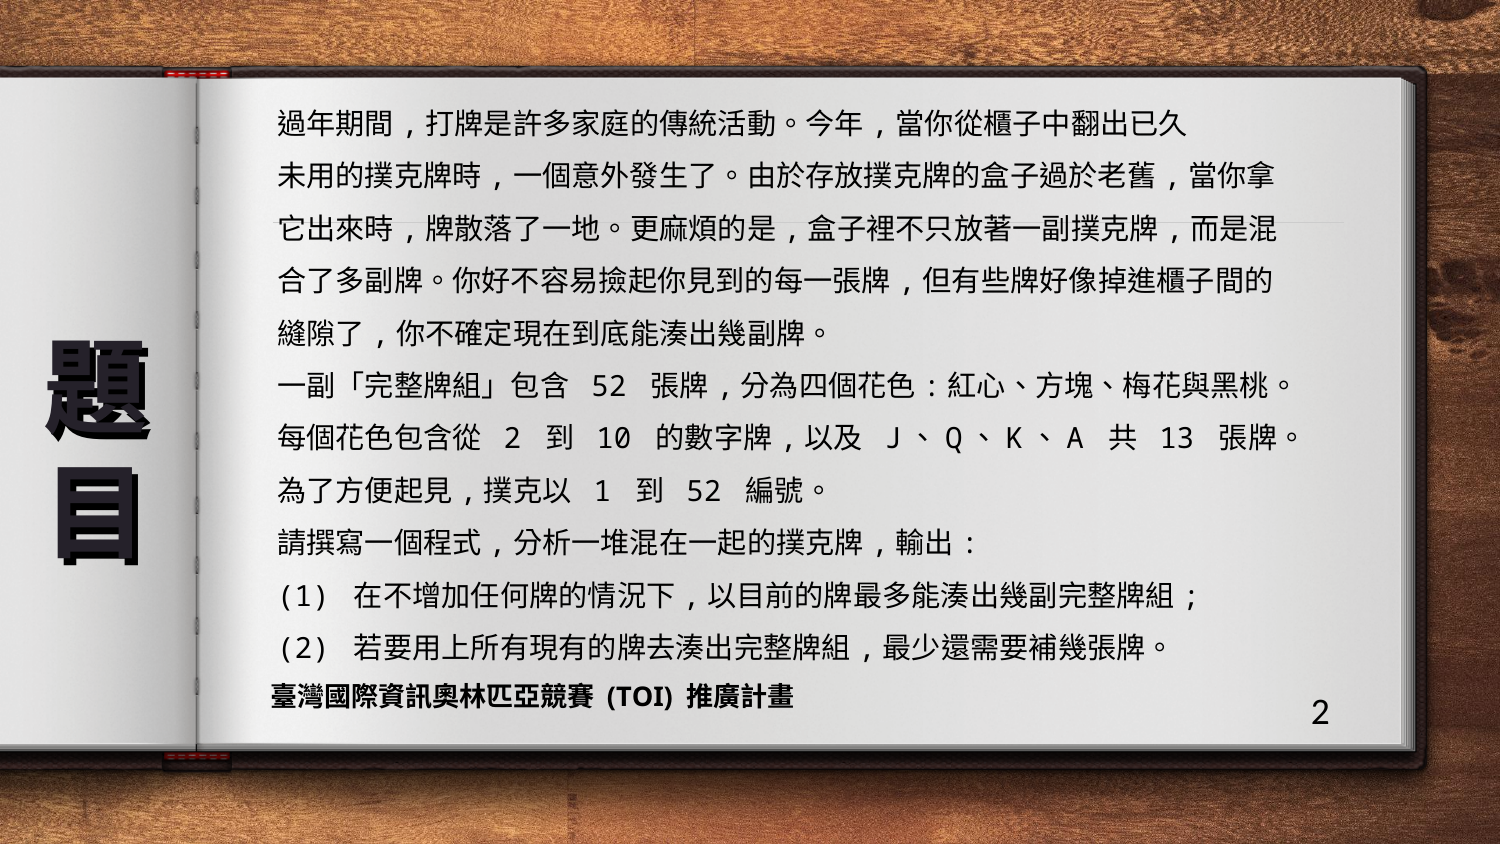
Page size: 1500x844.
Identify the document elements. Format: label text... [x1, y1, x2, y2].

title 題 目 [28, 306, 210, 552]
text_box 過年期間,打牌是許多家庭的傳統活動。今年,當你從櫃子中翻出已久 未用的撲克牌時,一個意外發生了。由於存放撲克牌的盒子過於老舊,當你拿它出來時,牌散落了一地。更麻煩的是,盒子裡不只放著一副撲克牌,而是混合了多副牌。你好不容易撿起你見到的每一張牌,但有些牌好像掉進櫃子間的縫隙了,你不確定現在到底能湊出幾副牌。 一副「完整牌組」包含 52 張牌,分為四個花色:紅心、方塊、梅花與黑桃。 每個花色包含從 2 到 10 的數字牌,以及 J、Q、K、A 共 13 張牌。為了方便起見,撲克以 1 到 52 編號。 請撰寫一個程式,分析一堆混在一起的撲克牌,輸出: (1) 在不增加任何牌的情況下,以目前的牌最多能湊出幾副完整牌組; (2) 若要用上所有現有的牌去湊出完整牌組,最少還需要補幾張牌。 [262, 80, 1296, 672]
text_box 2 [1295, 672, 1386, 737]
